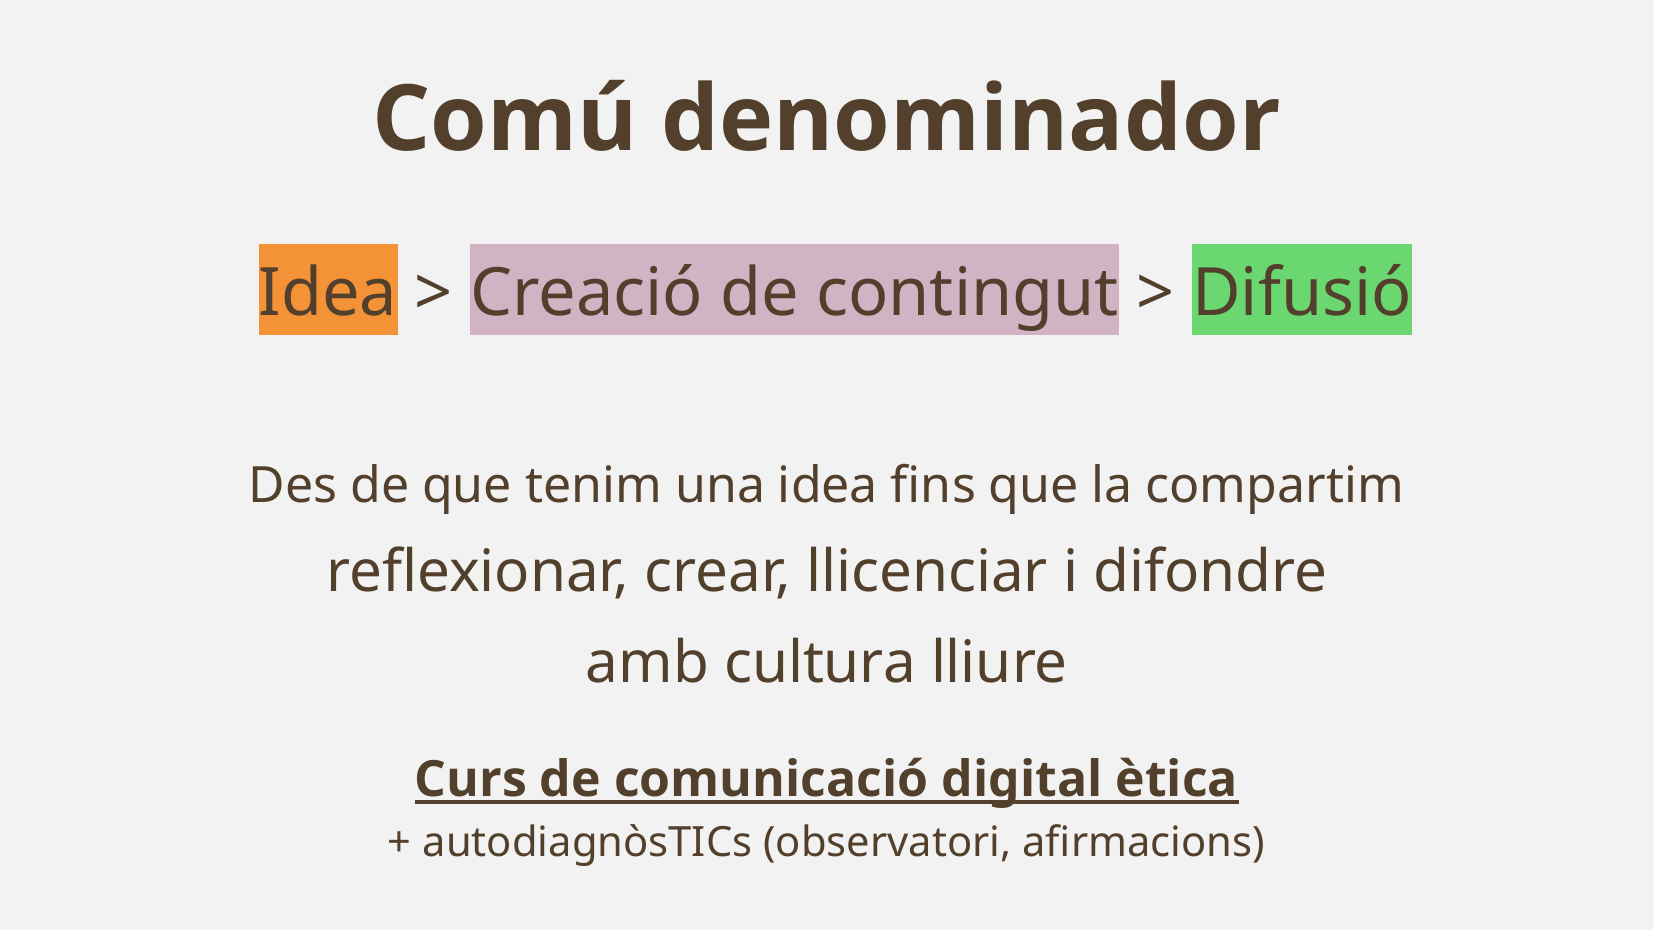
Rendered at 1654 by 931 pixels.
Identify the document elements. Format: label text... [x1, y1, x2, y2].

subtitle Idea > Creació de contingut > Difusió Des de que tenim una idea fins que la compartim reflexionar, crear, llicenciar i difondre amb cultura lliure [82, 291, 1571, 653]
title Comú denominador [82, 37, 1571, 193]
text_box Curs de comunicació digital ètica + autodiagnòsTICs (observatori, afirmacions) [82, 737, 1571, 874]
